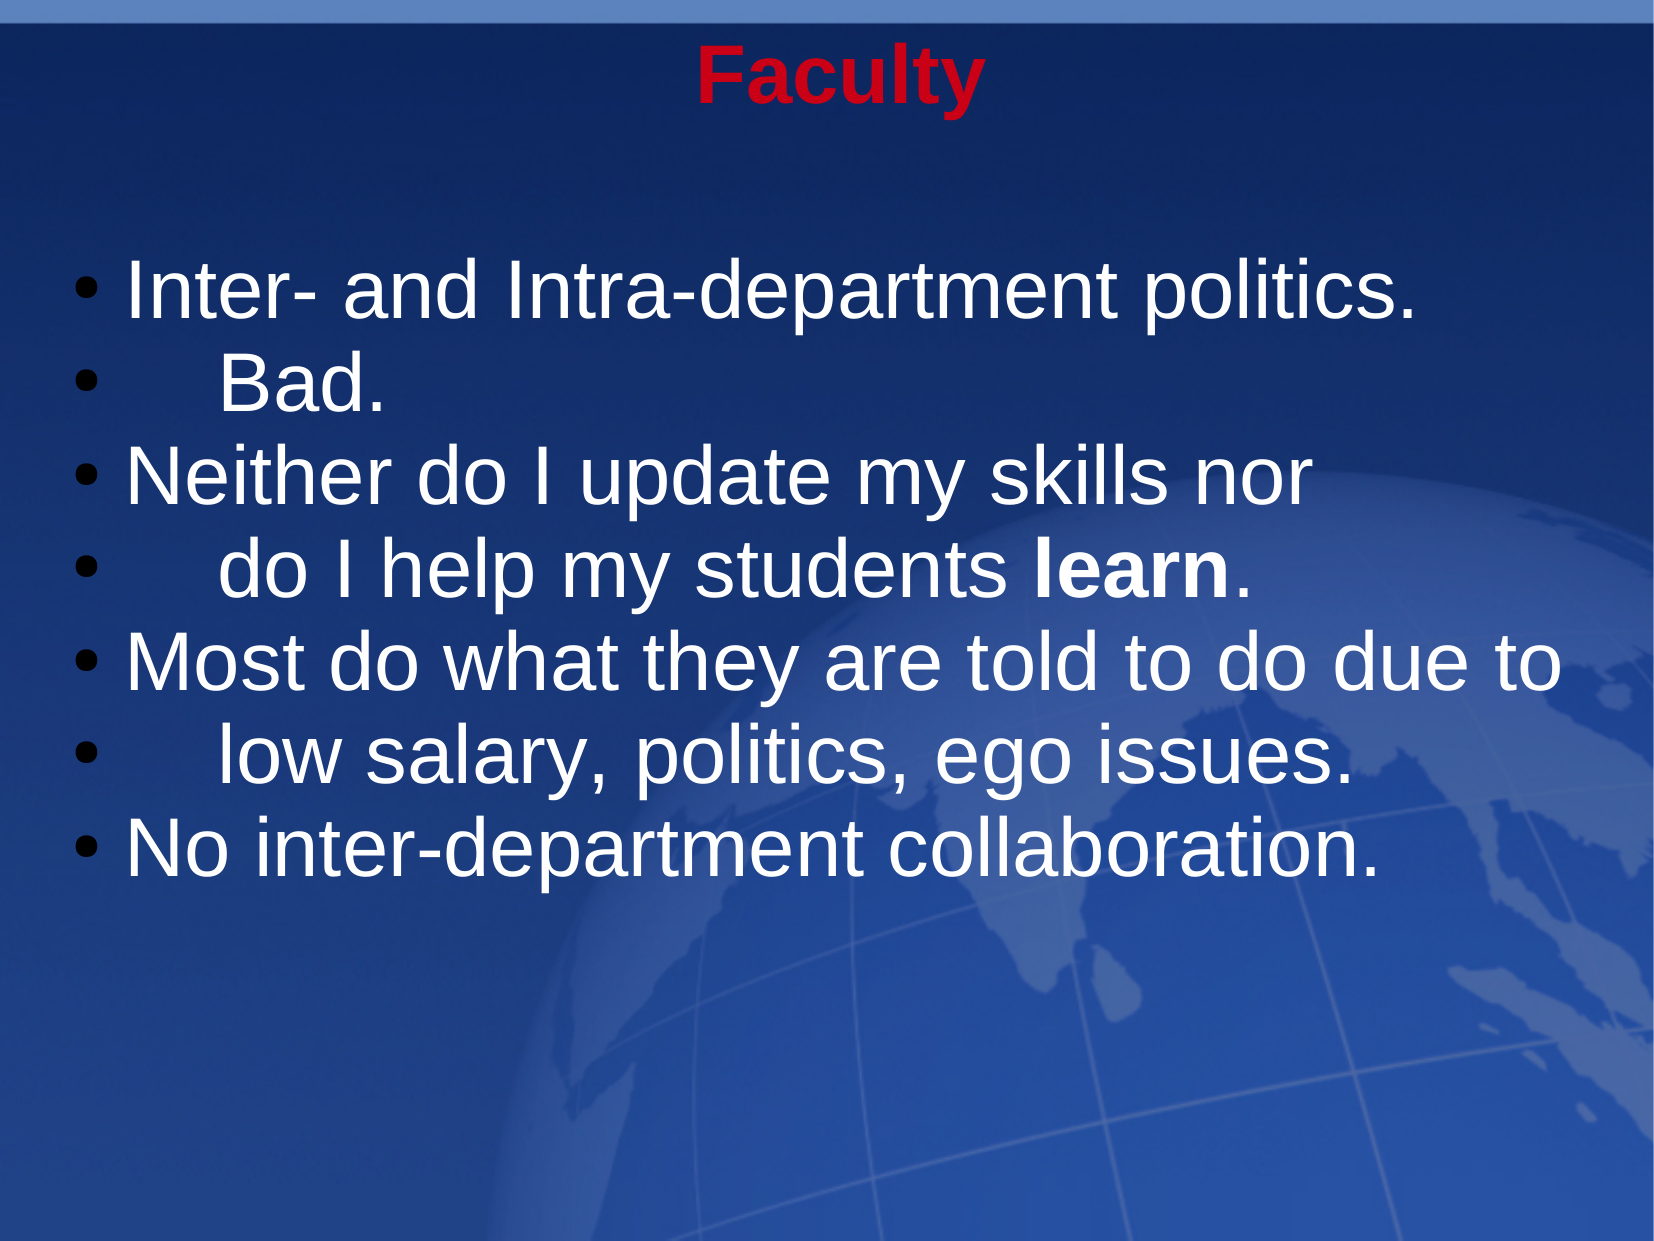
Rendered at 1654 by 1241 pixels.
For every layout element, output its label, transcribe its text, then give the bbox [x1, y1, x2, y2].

text_box Faculty [109, 20, 1573, 143]
text_box Inter- and Intra-department politics. Bad. Neither do I update my skills nor do I help my students learn. Most do what they are told to do due to low salary, politics, ego issues. No inter-department collaboration. [56, 236, 1595, 1024]
picture [0, 0, 1654, 1241]
